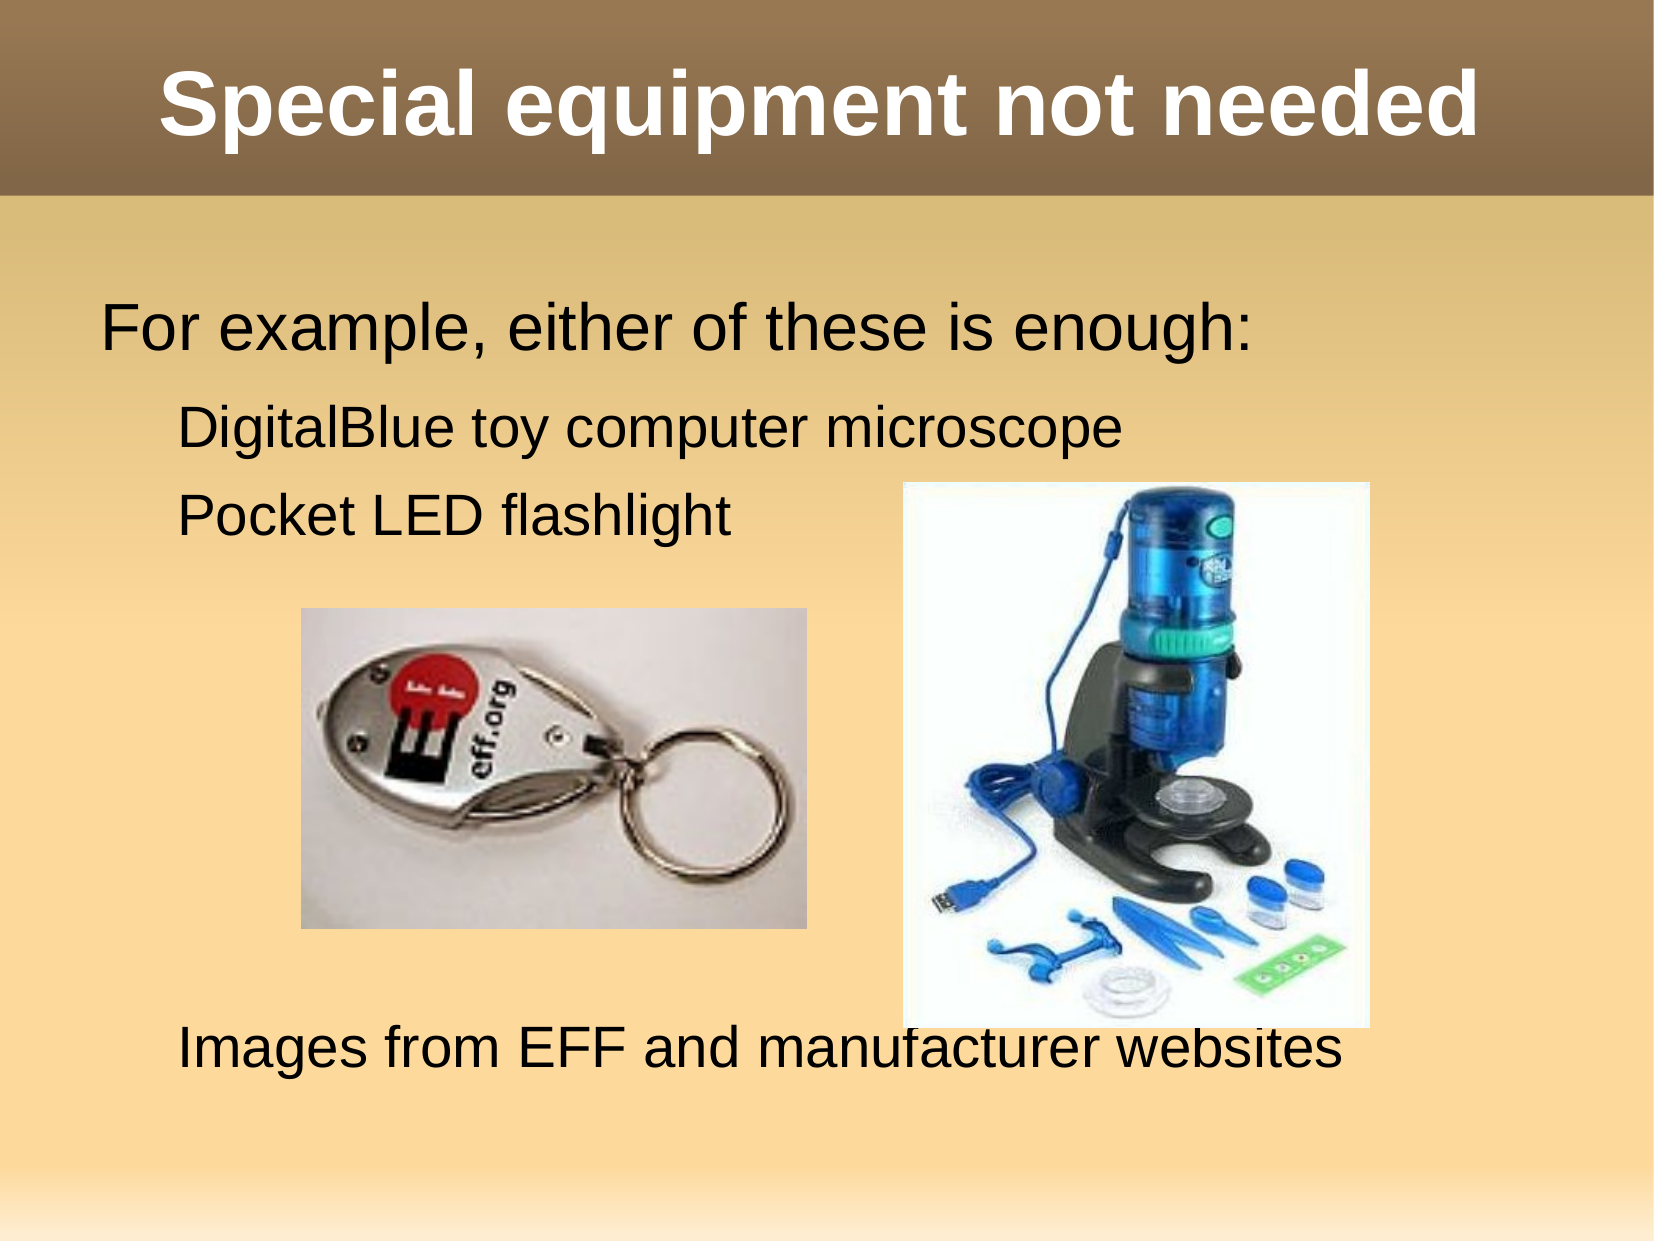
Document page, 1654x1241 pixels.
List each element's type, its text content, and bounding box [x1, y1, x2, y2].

picture [0, 0, 1654, 1241]
list For example, either of these is enough: DigitalBlue toy computer microscope Pocket LED flashlight Images from EFF and manufacturer websites [82, 290, 1571, 1105]
title Special equipment not needed [76, 0, 1565, 211]
